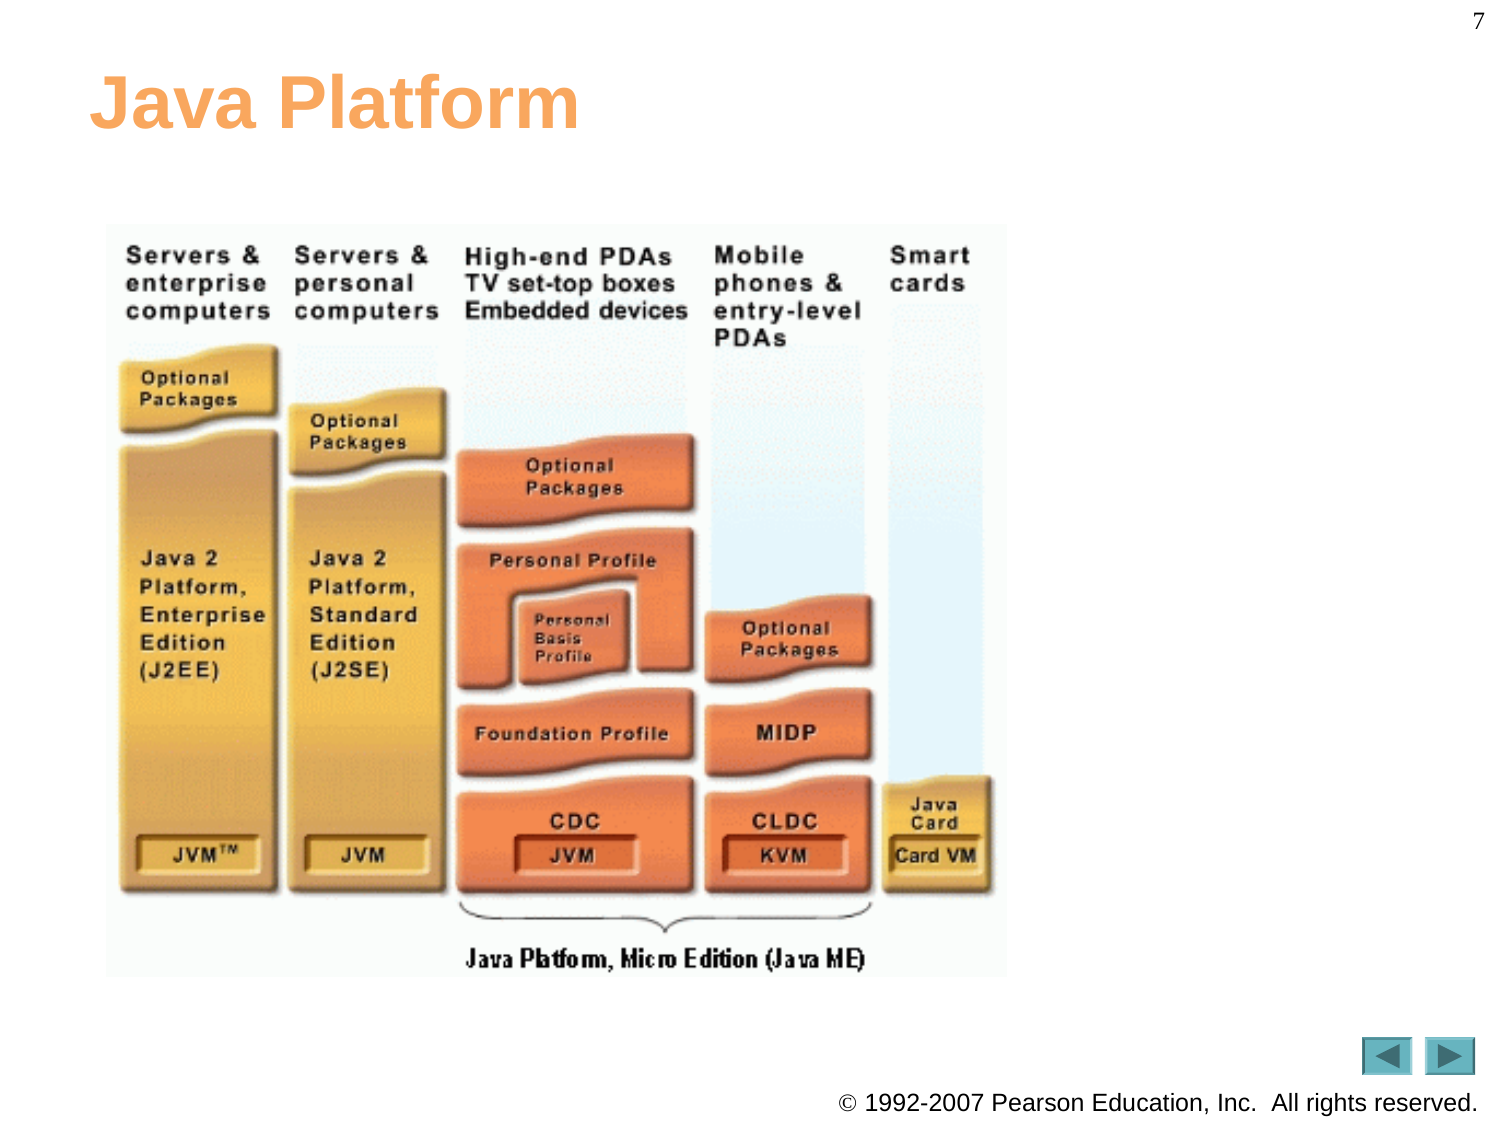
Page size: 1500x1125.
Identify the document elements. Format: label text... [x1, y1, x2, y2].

picture [106, 224, 1007, 977]
title Java Platform [75, 16, 1426, 197]
